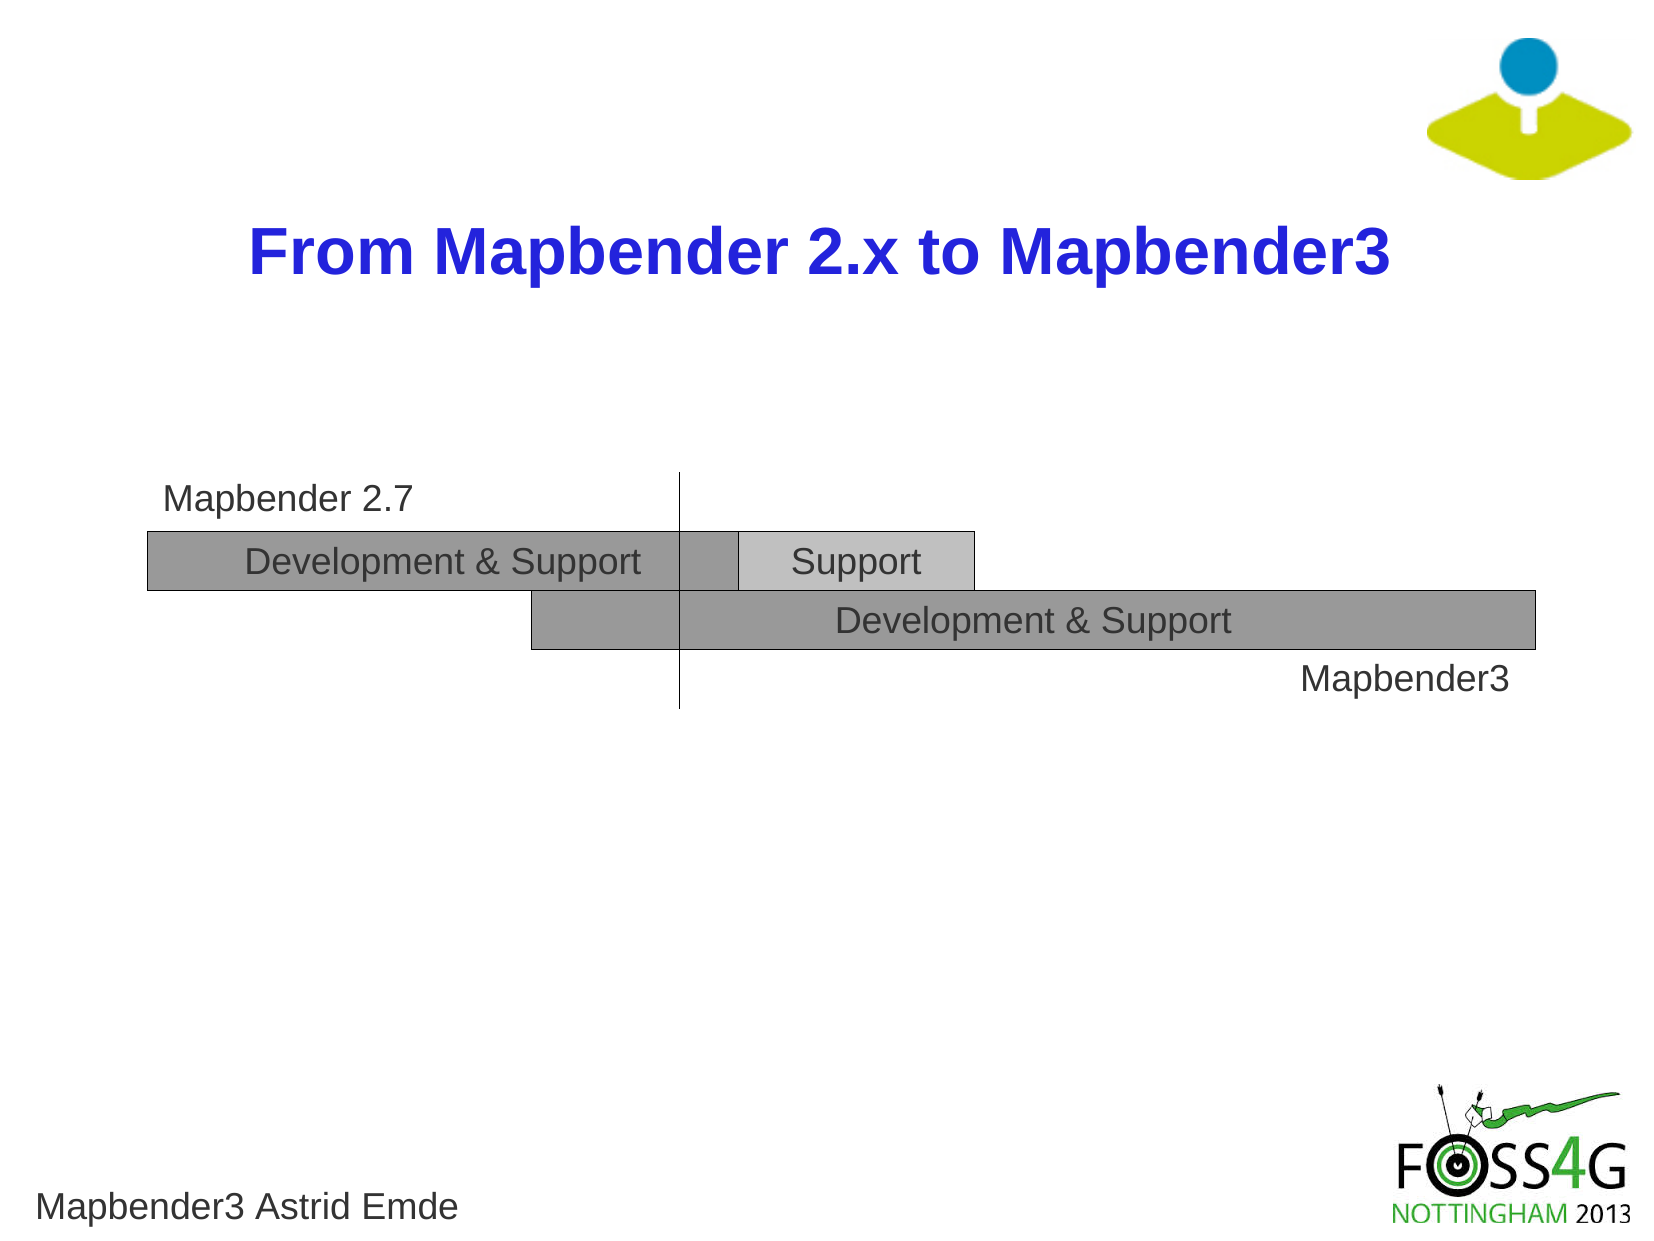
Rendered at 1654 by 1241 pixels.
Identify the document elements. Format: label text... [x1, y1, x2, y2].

text_box Mapbender3 [1285, 649, 1487, 712]
text_box Development & Support [531, 590, 679, 650]
picture [1427, 38, 1636, 180]
picture [1393, 1084, 1630, 1223]
text_box Development & Support [147, 531, 679, 591]
title From Mapbender 2.x to Mapbender3 [76, 177, 1565, 325]
text_box Development & Support [680, 531, 738, 590]
text_box Development & Support [680, 590, 1536, 650]
text_box Support [738, 531, 975, 590]
text_box Mapbender 2.7 [147, 470, 384, 532]
